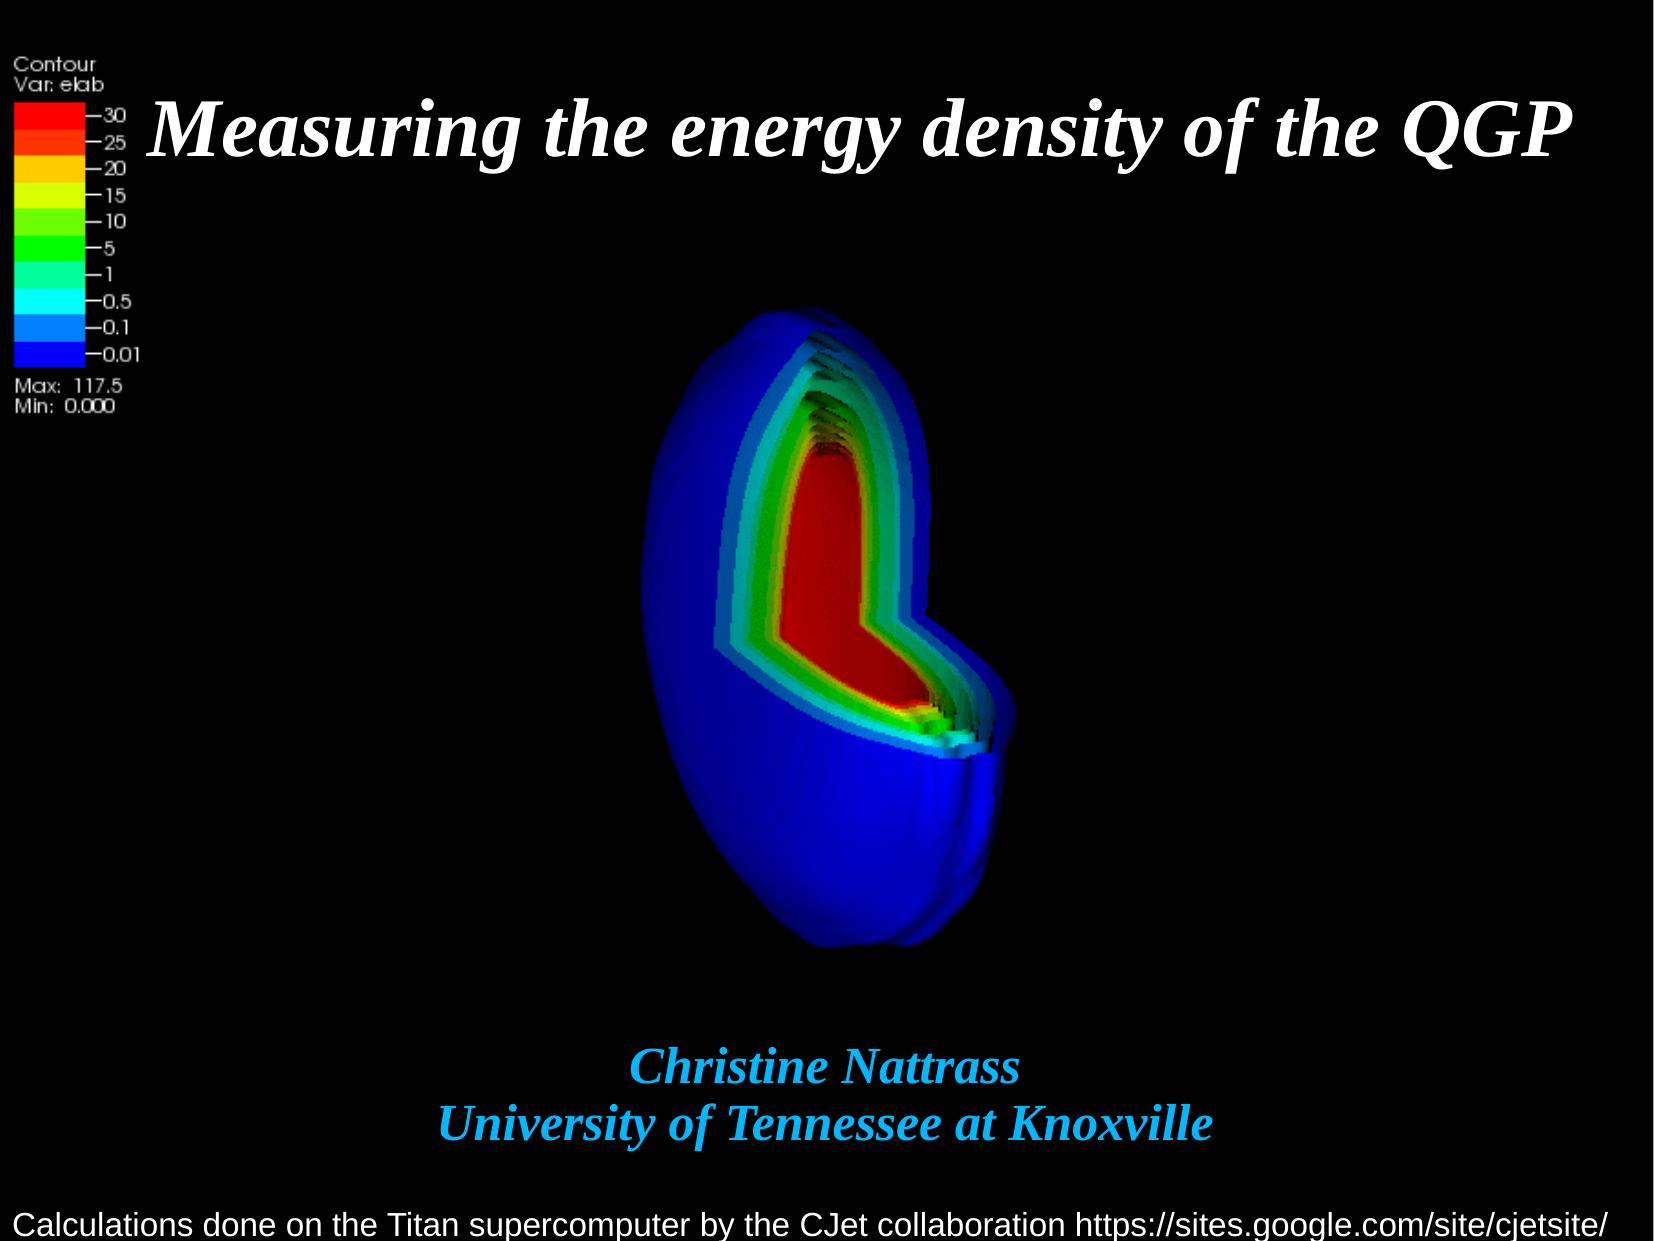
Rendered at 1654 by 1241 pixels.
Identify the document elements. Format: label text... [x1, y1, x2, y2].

text_box Christine Nattrass University of Tennessee at Knoxville [412, 1029, 1238, 1161]
text_box Calculations done on the Titan supercomputer by the CJet collaboration https://sites.google.com/site/cjetsite/ [0, 1199, 1654, 1241]
picture [0, 0, 1654, 1199]
text_box Measuring the energy density of the QGP [131, 75, 1591, 264]
